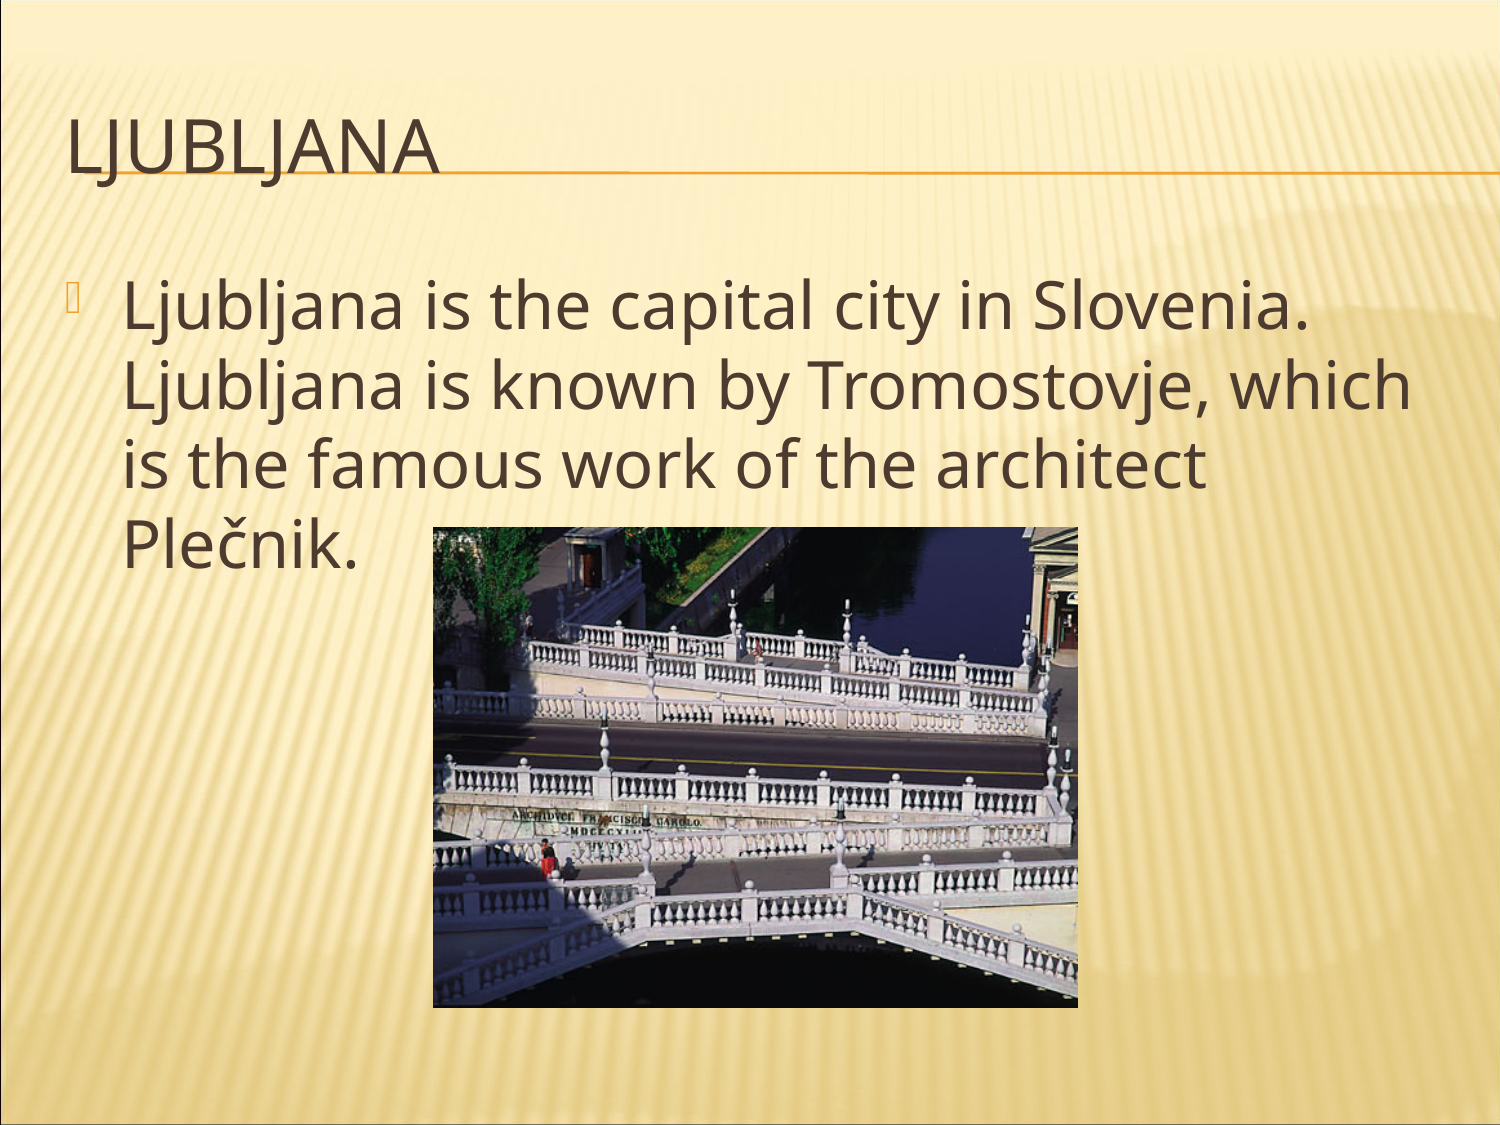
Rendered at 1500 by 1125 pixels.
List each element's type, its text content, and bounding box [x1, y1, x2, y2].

list Ljubljana is the capital city in Slovenia. Ljubljana is known by Tromostovje, which is the famous work of the architect Plečnik. [50, 254, 1475, 998]
picture [0, 0, 1500, 1125]
title Ljubljana [50, 75, 1475, 213]
